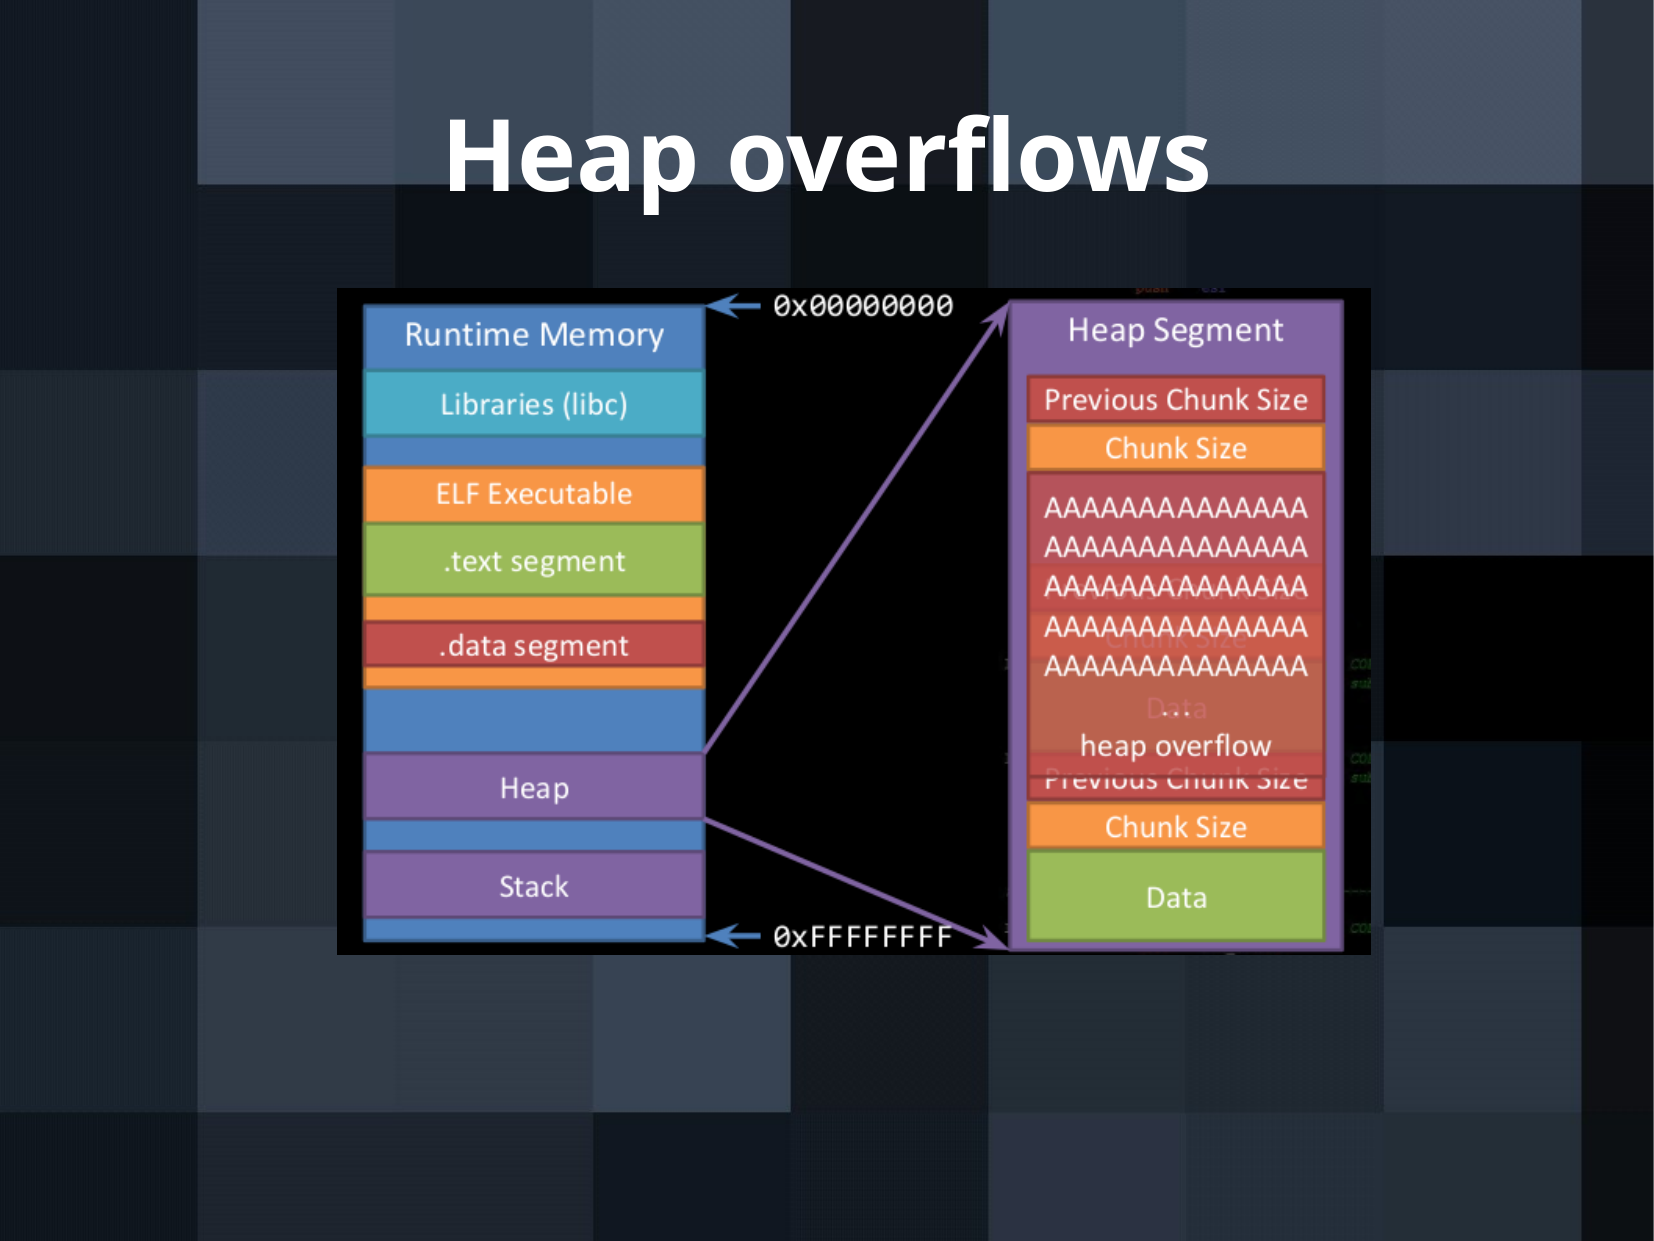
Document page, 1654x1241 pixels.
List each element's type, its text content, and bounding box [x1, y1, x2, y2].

picture [0, 0, 1654, 1241]
title Heap overflows [82, 49, 1571, 257]
